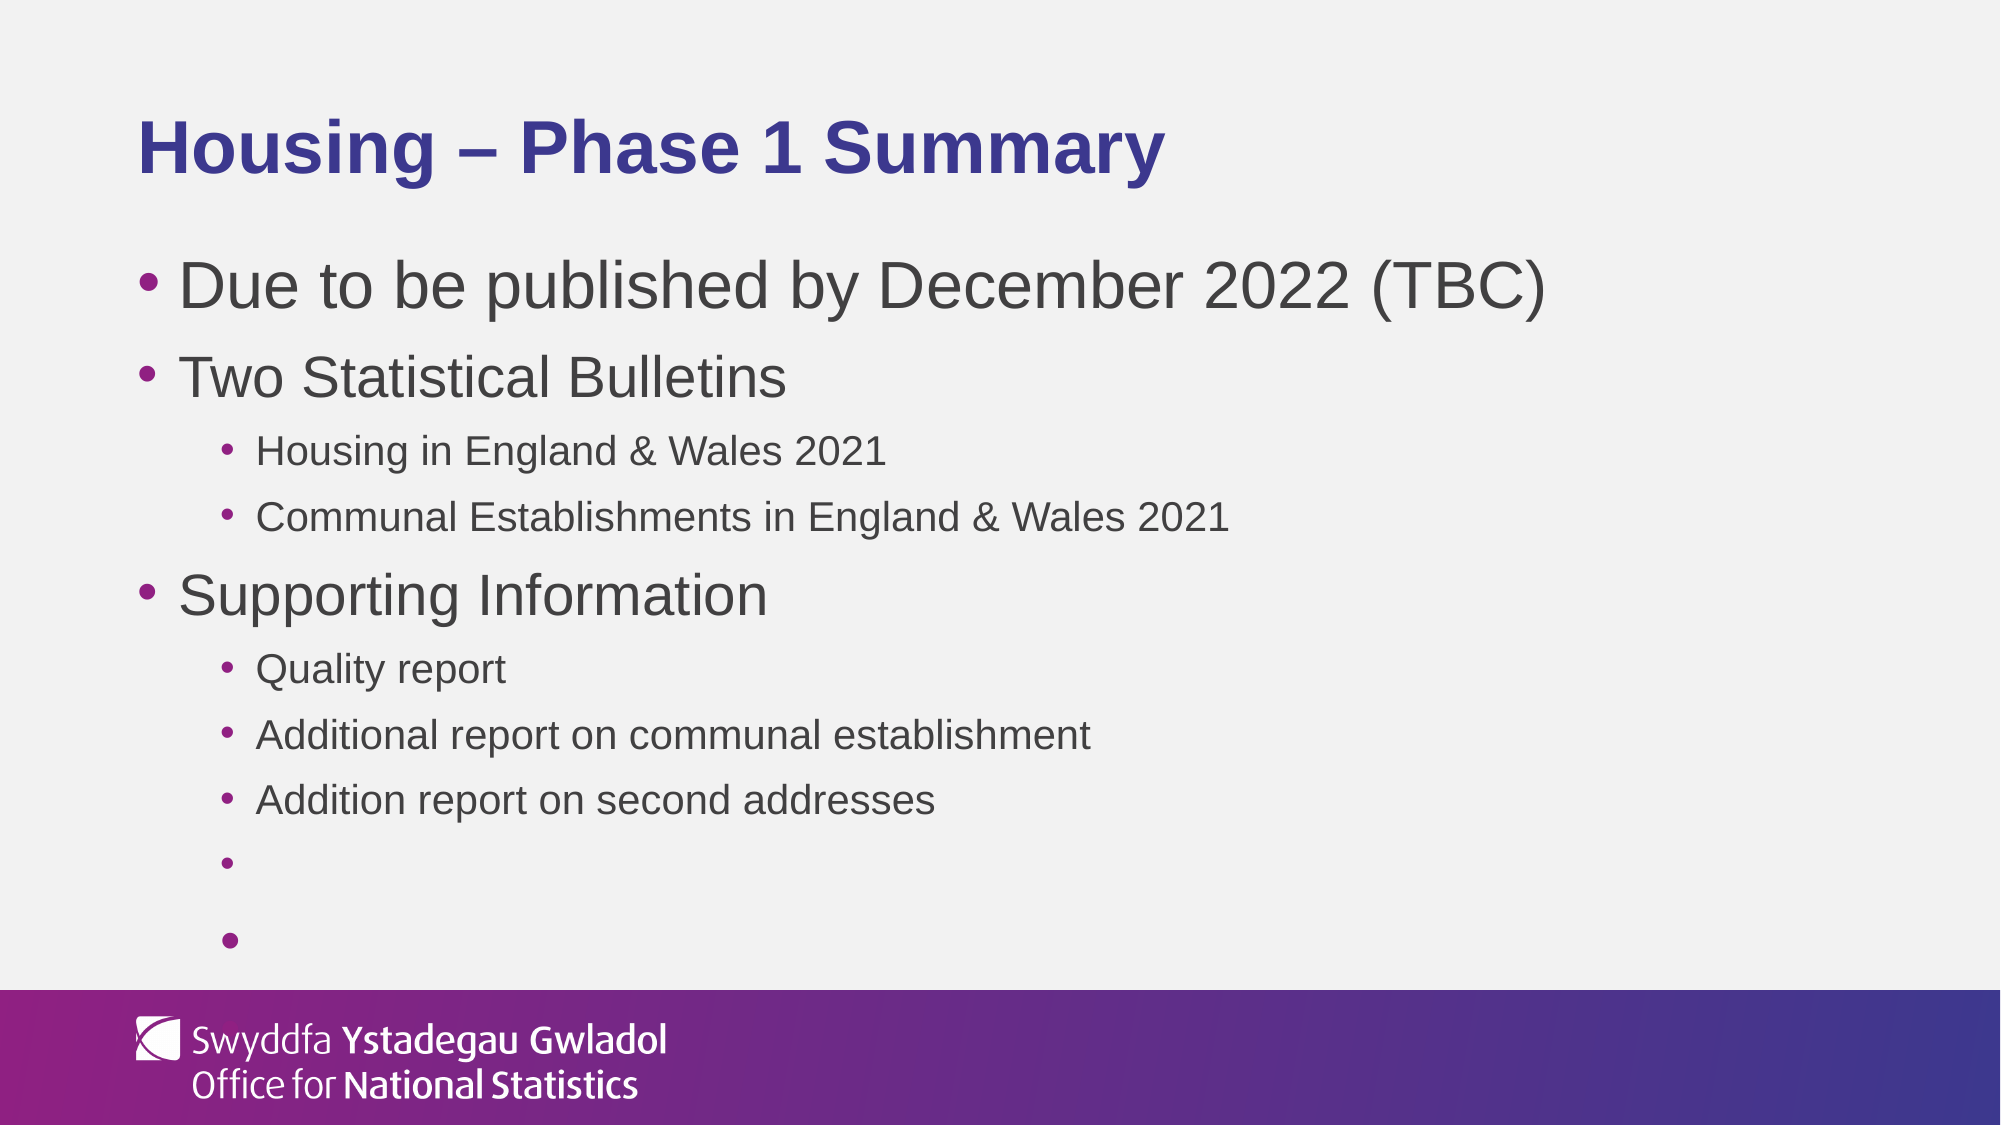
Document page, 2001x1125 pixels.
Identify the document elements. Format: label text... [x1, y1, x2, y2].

title Housing – Phase 1 Summary [137, 105, 1863, 192]
list Due to be published by December 2022 (TBC) Two Statistical Bulletins Housing in England & Wales 2021 Communal Establishments in England & Wales 2021 Supporting Information Quality report Additional report on communal establishment Addition report on second addresses [137, 233, 1866, 1066]
